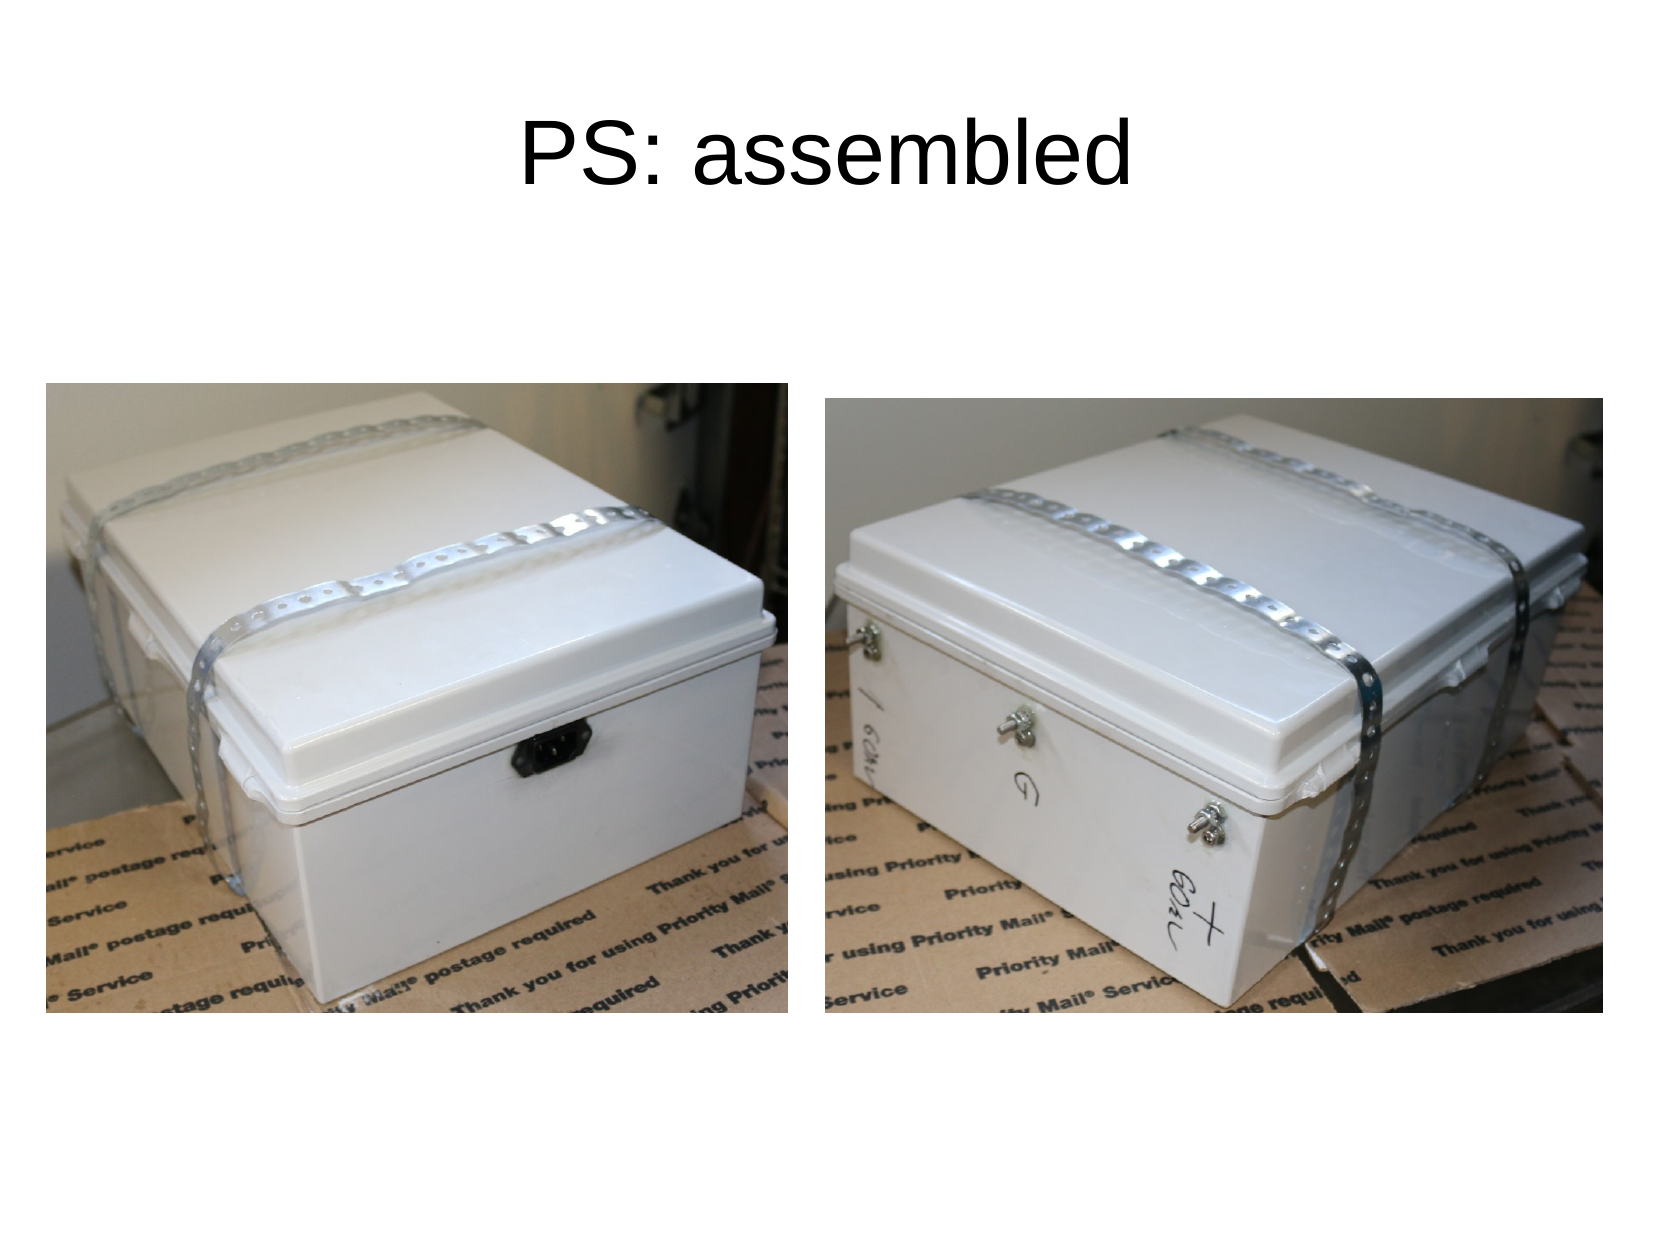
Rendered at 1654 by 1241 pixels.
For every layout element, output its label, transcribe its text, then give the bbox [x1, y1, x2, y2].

title PS: assembled [82, 49, 1571, 257]
picture [46, 383, 788, 1013]
picture [825, 398, 1603, 1013]
